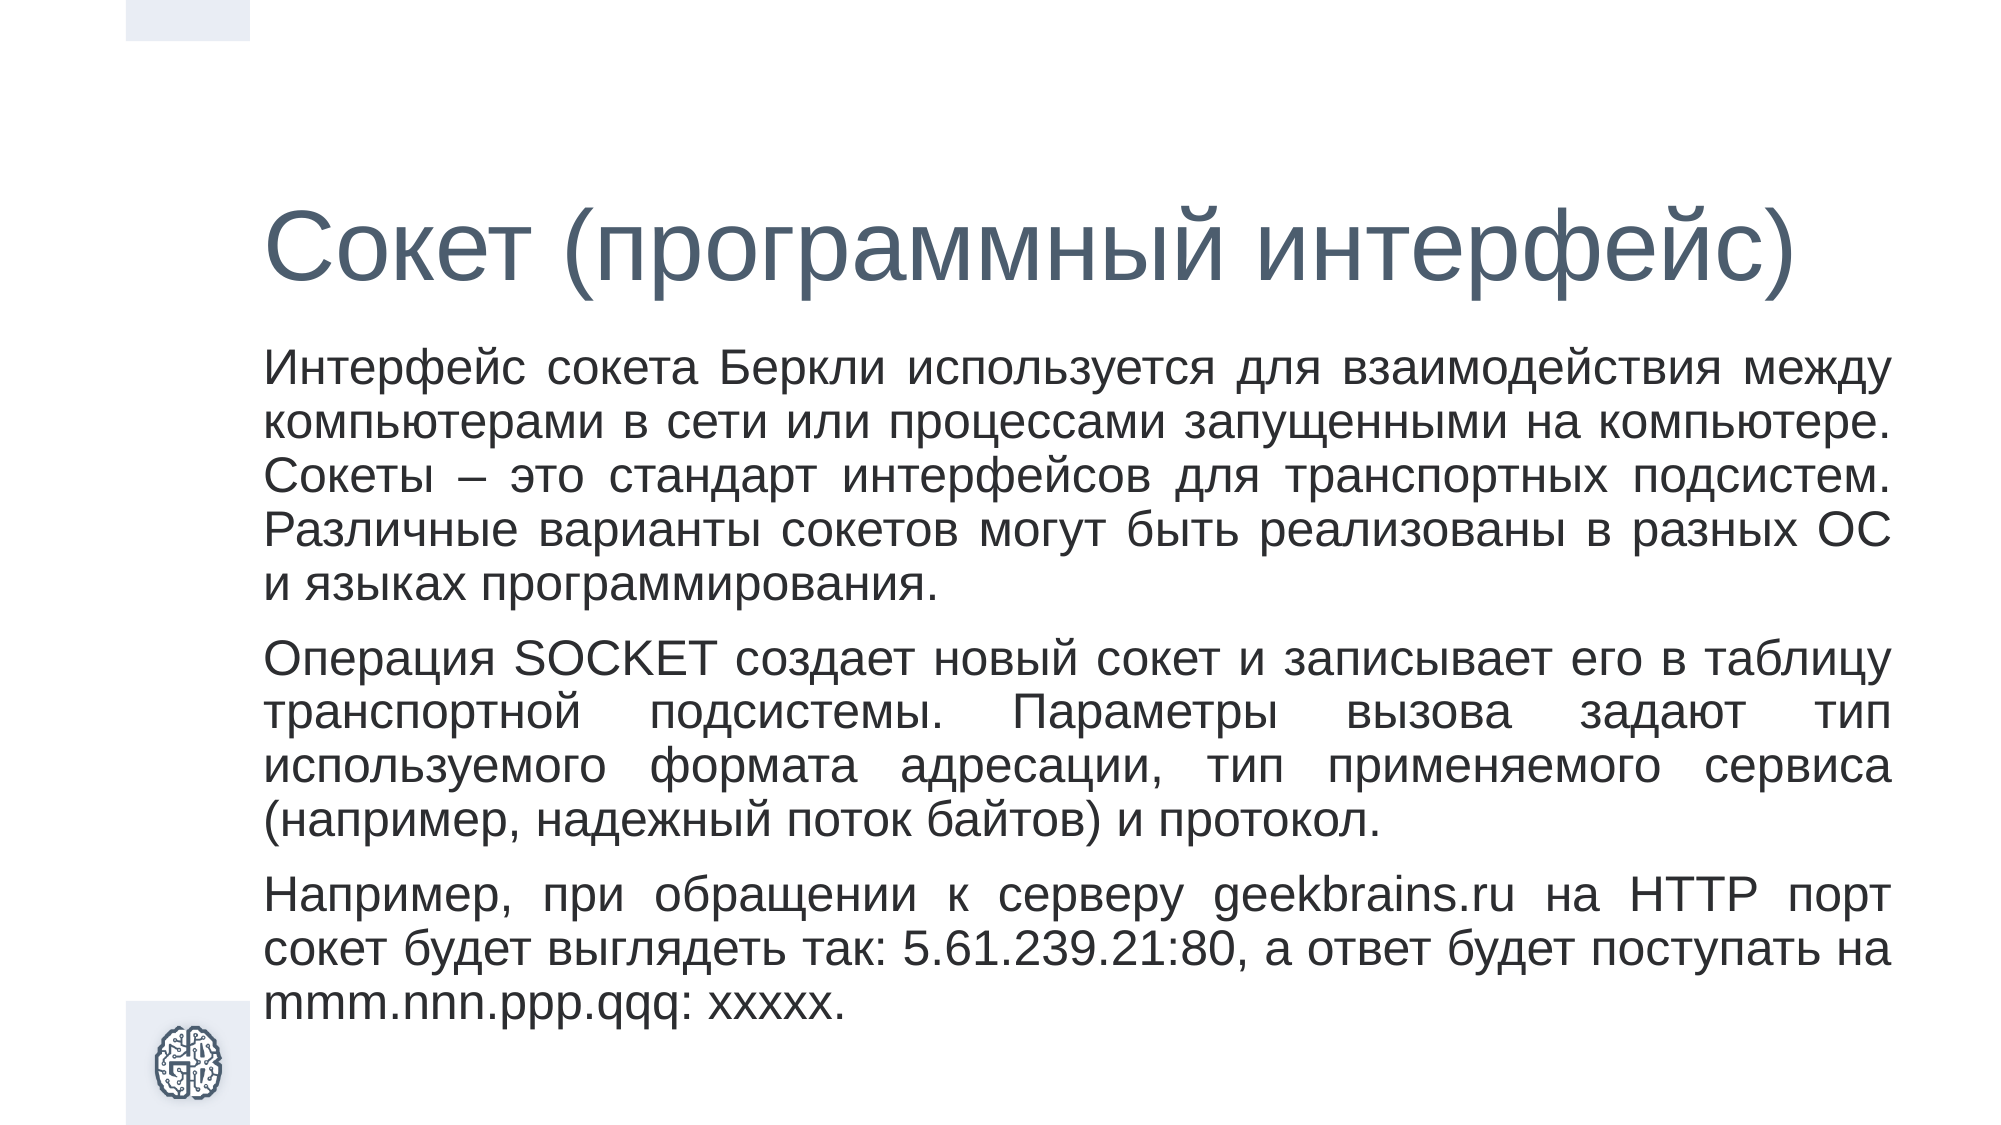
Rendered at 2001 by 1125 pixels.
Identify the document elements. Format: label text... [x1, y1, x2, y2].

title Сокет (программный интерфейс) [248, 124, 1826, 372]
picture [144, 1016, 232, 1110]
list Интерфейс сокета Беркли используется для взаимодействия между компьютерами в сети или процессами запущенными на компьютере. Сокеты – это стандарт интерфейсов для транспортных подсистем. Различные варианты сокетов могут быть реализованы в разных ОС и языках программирования. Операция SOCKET создает новый сокет и записывает его в таблицу транспортной подсистемы. Параметры вызова задают тип используемого формата адресации, тип применяемого сервиса (например, надежный поток байтов) и протокол. Например, при обращении к серверу geekbrains.ru на HTTP порт сокет будет выглядеть так: 5.61.239.21:80, а ответ будет поступать на mmm.nnn.ppp.qqq: xxxxx. [248, 431, 1908, 941]
